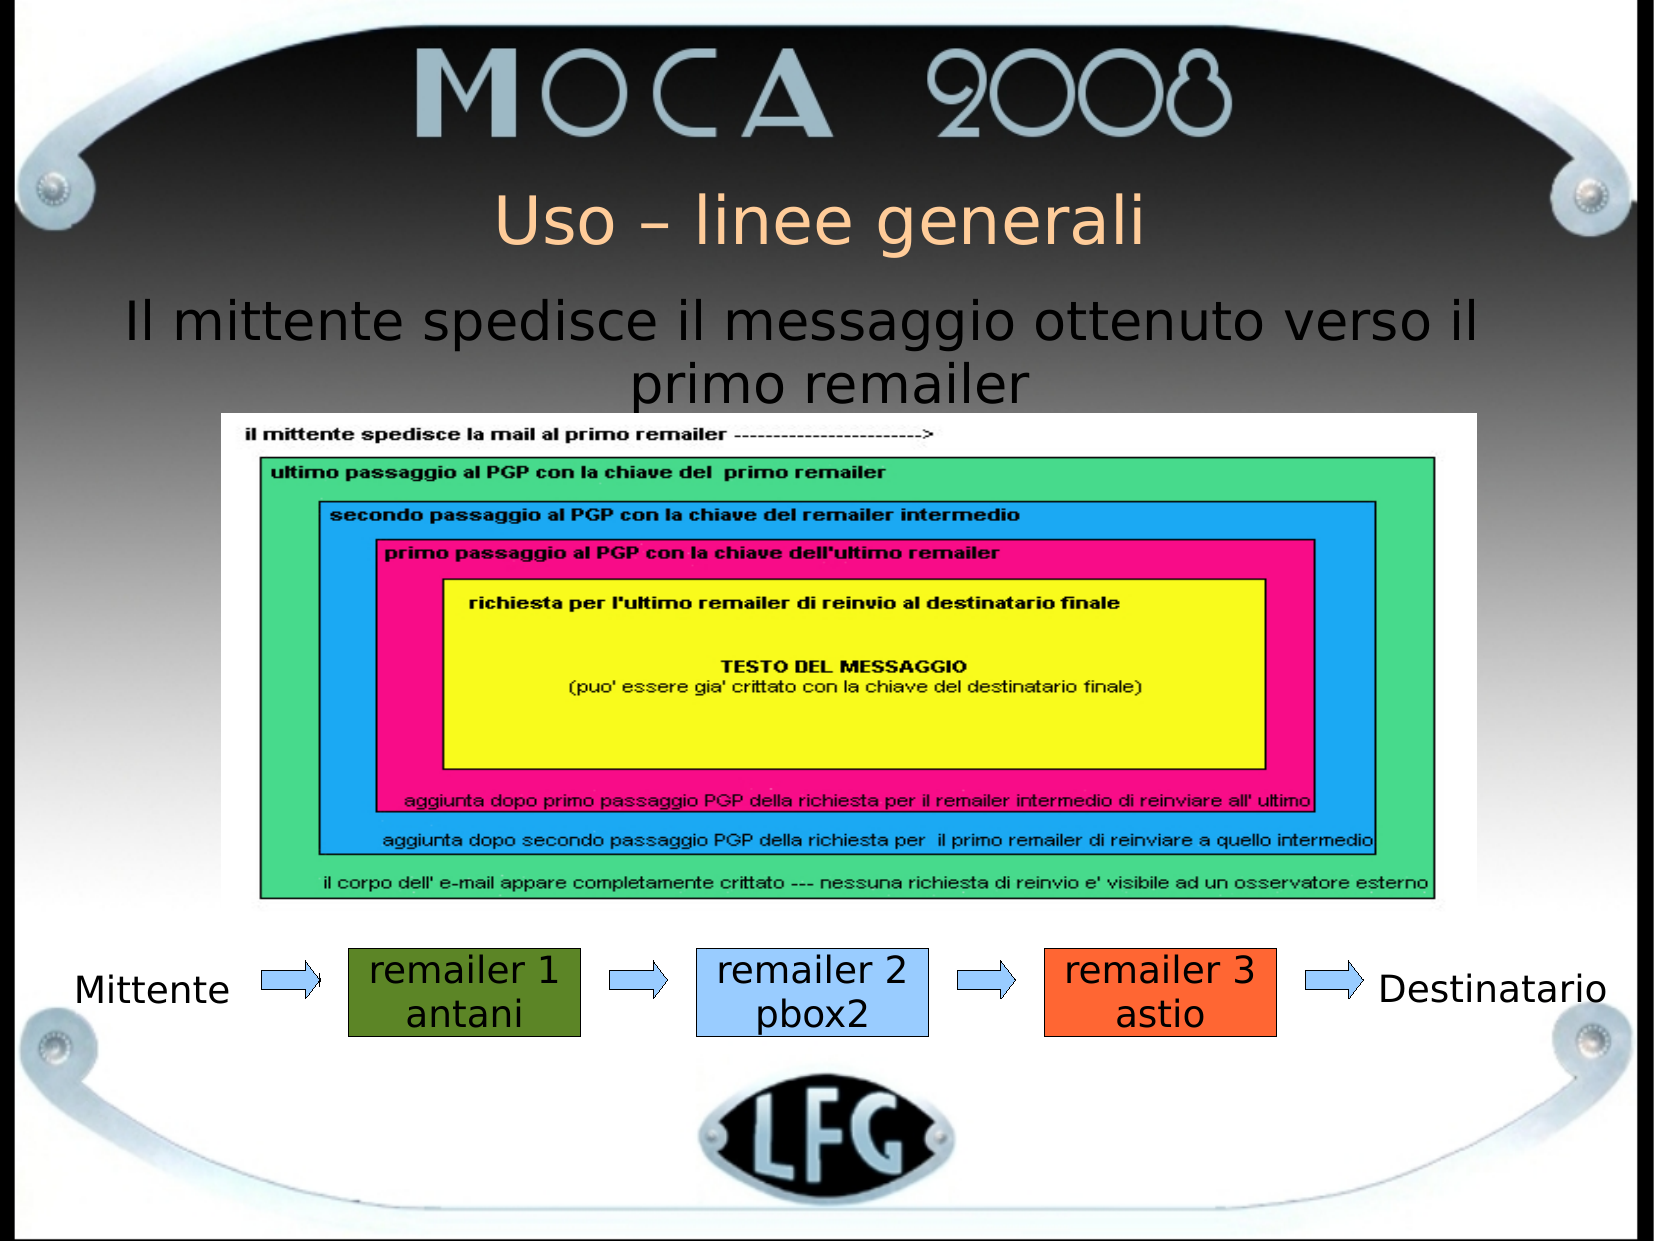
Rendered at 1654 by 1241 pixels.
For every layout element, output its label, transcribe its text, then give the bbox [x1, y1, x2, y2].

text_box remailer 3 astio [1044, 948, 1277, 1037]
list Il mittente spedisce il messaggio ottenuto verso il primo remailer [82, 290, 1506, 509]
text_box [609, 960, 668, 999]
title Uso – linee generali [76, 117, 1565, 325]
text_box [261, 960, 321, 999]
text_box Destinatario [1363, 960, 1625, 1022]
text_box [1218, 960, 1538, 1047]
text_box remailer 2 pbox2 [696, 948, 929, 1037]
picture [0, 0, 1654, 1241]
text_box Mittente [59, 961, 262, 1023]
text_box remailer 1 antani [348, 948, 581, 1037]
text_box [957, 960, 1016, 999]
